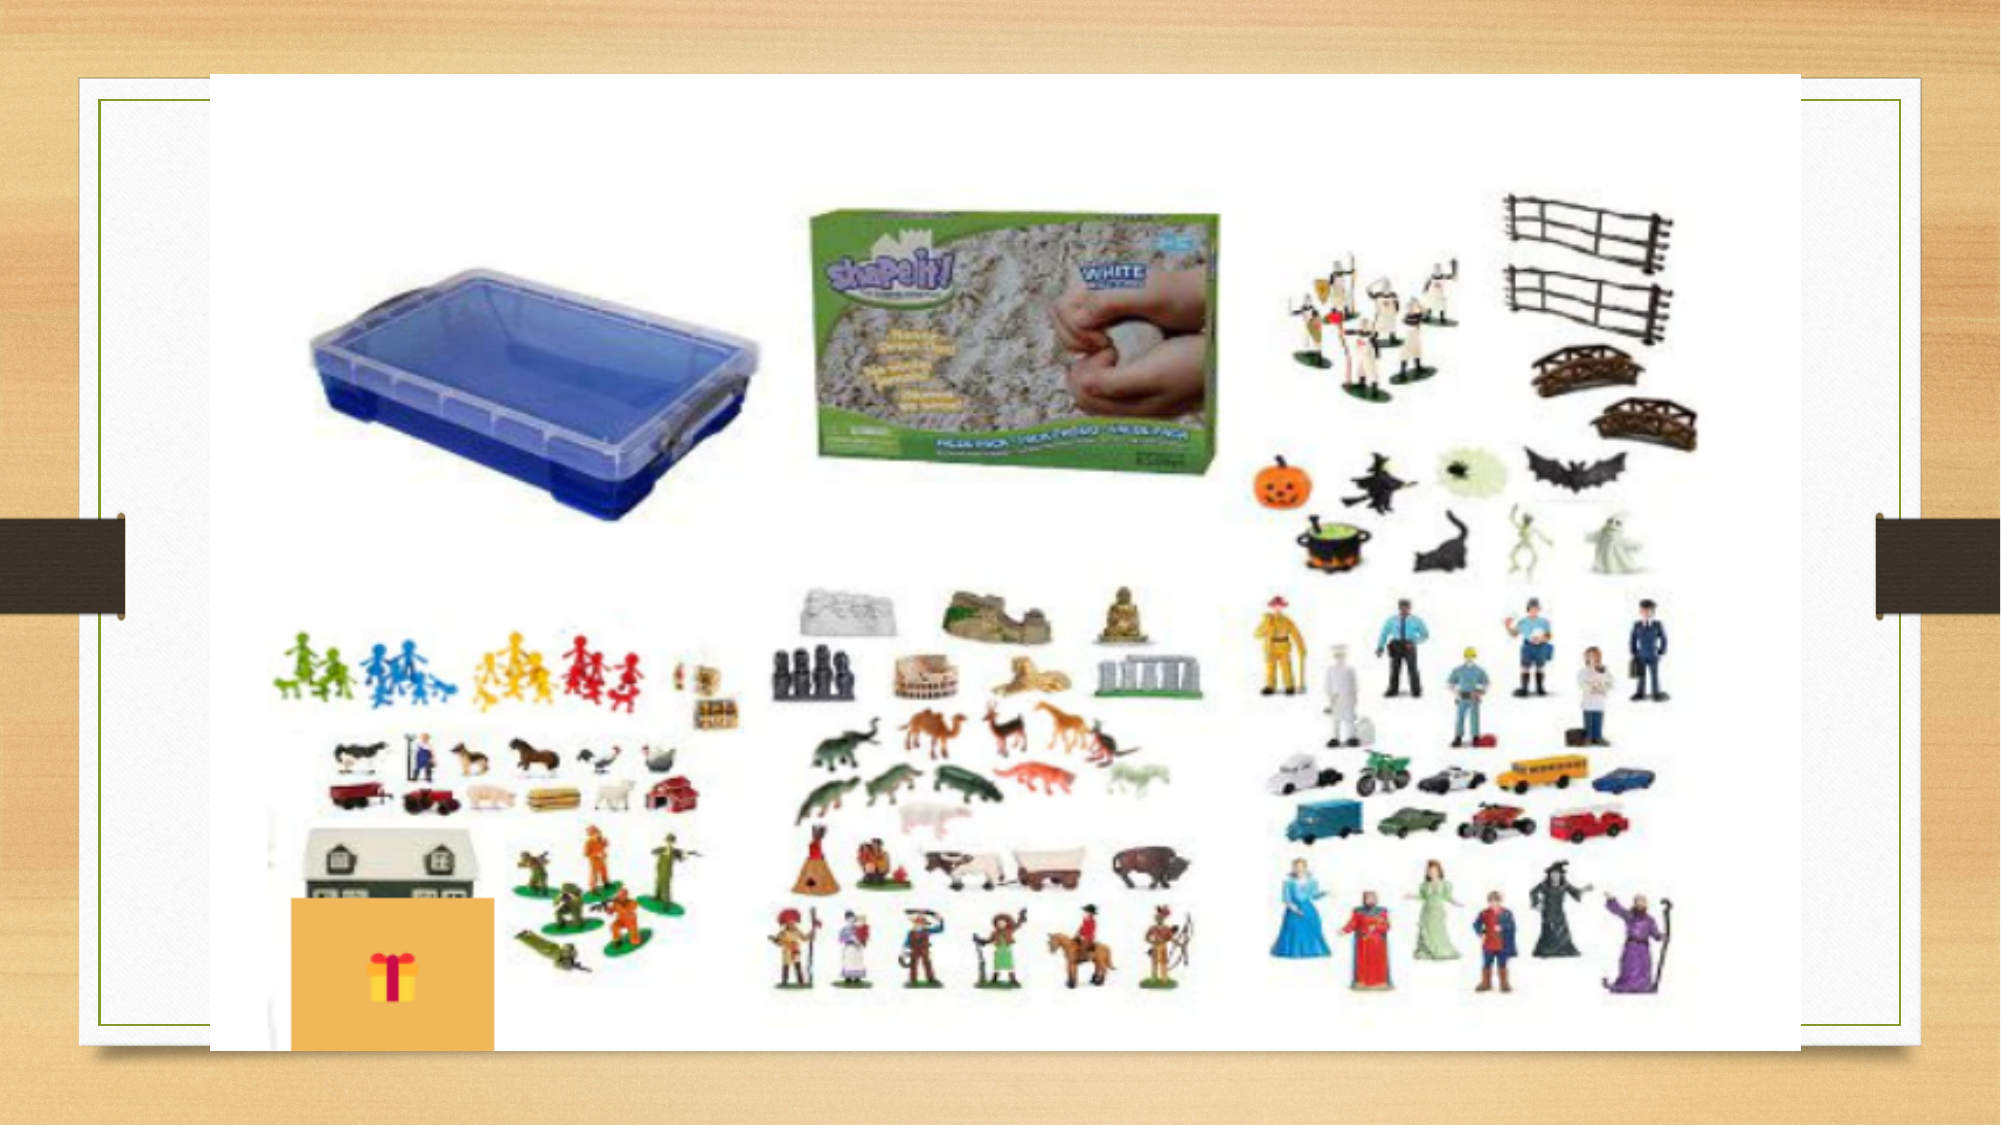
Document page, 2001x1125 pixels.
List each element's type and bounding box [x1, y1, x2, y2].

picture [210, 74, 1801, 1051]
